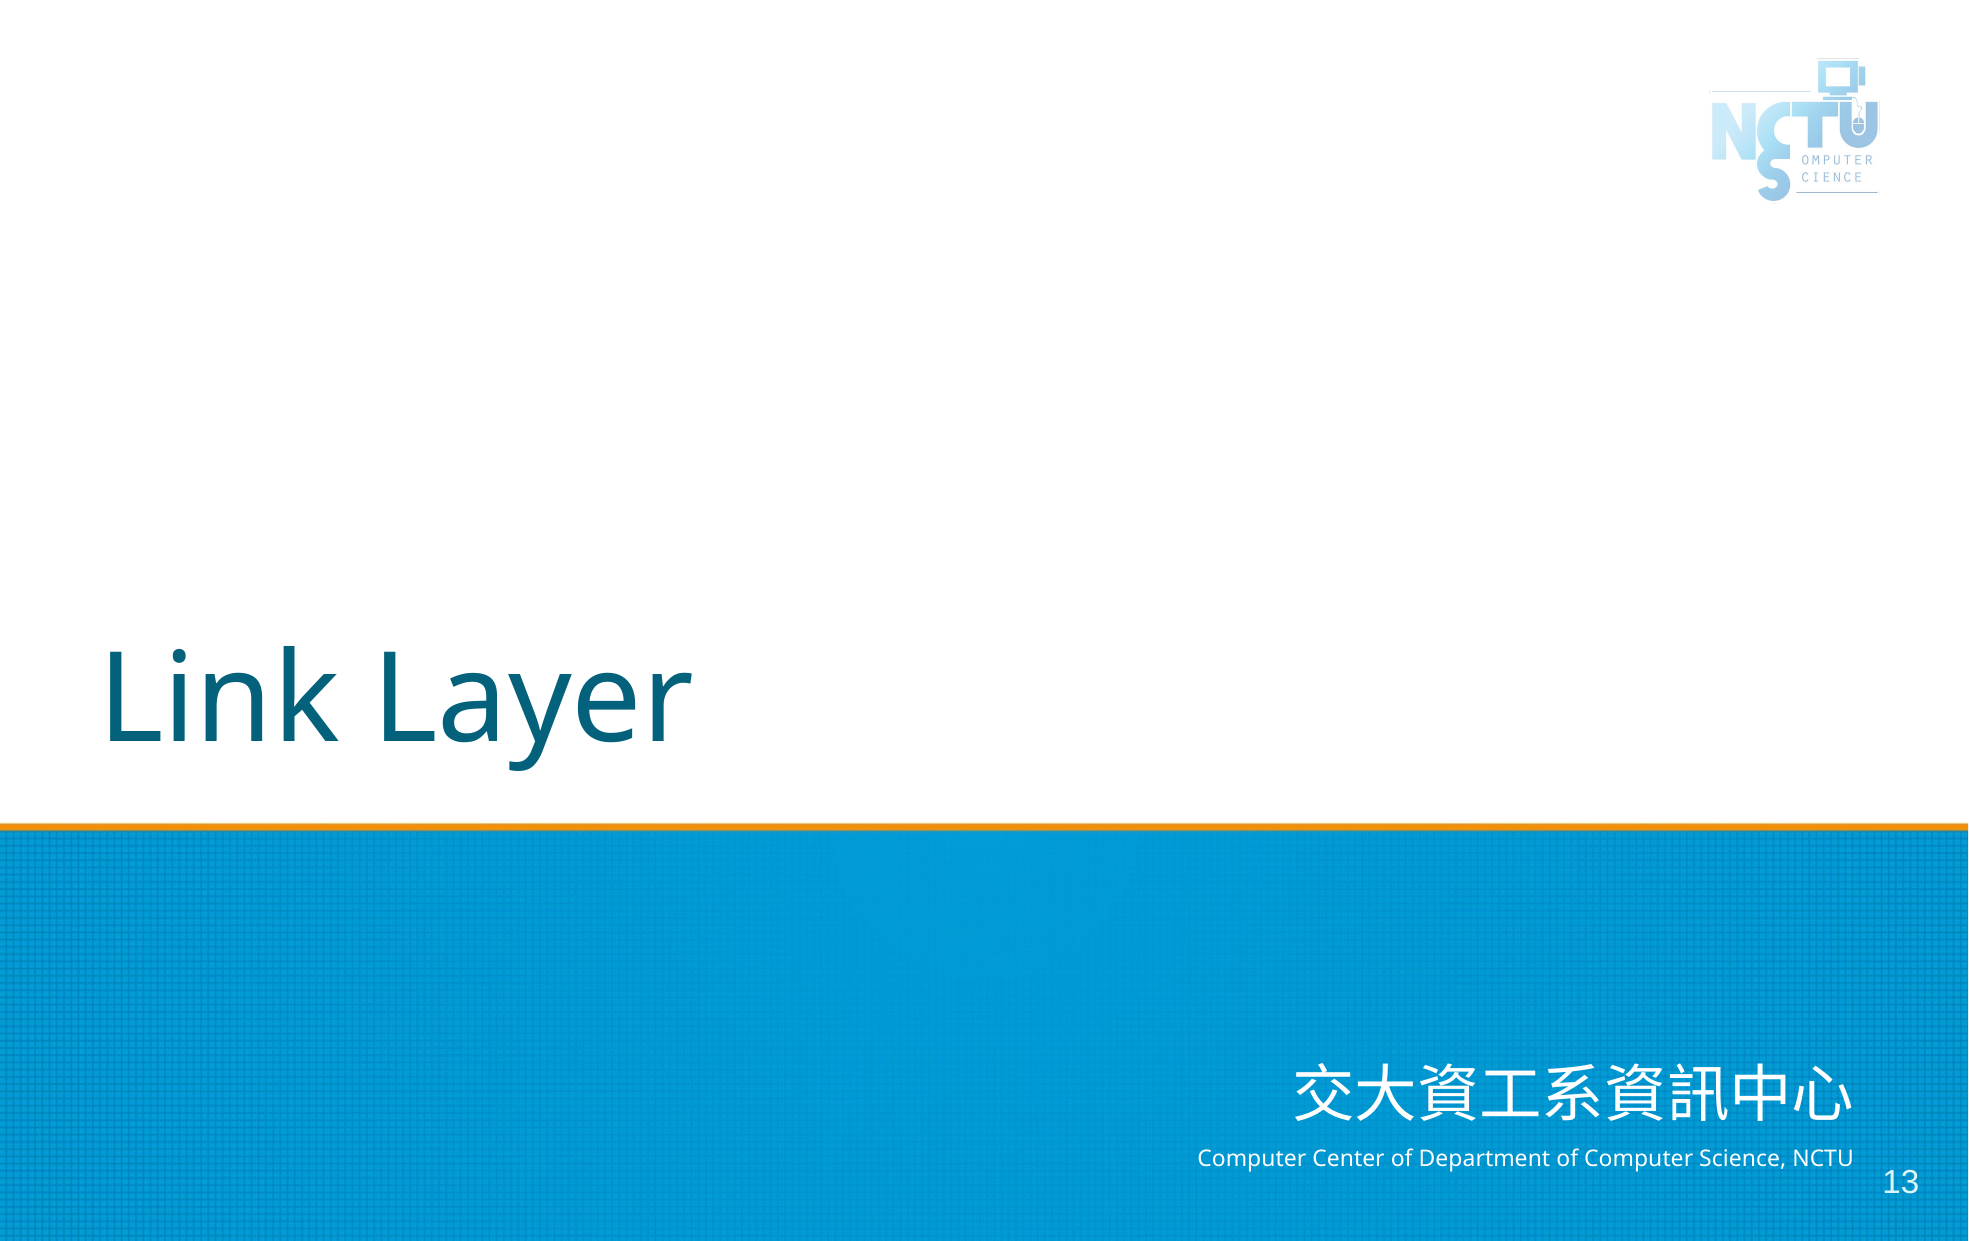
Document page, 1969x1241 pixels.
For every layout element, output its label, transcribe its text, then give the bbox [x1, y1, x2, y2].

title Link Layer [98, 559, 1870, 767]
picture [0, 0, 1969, 832]
slide_number <number> [1841, 1145, 1960, 1241]
